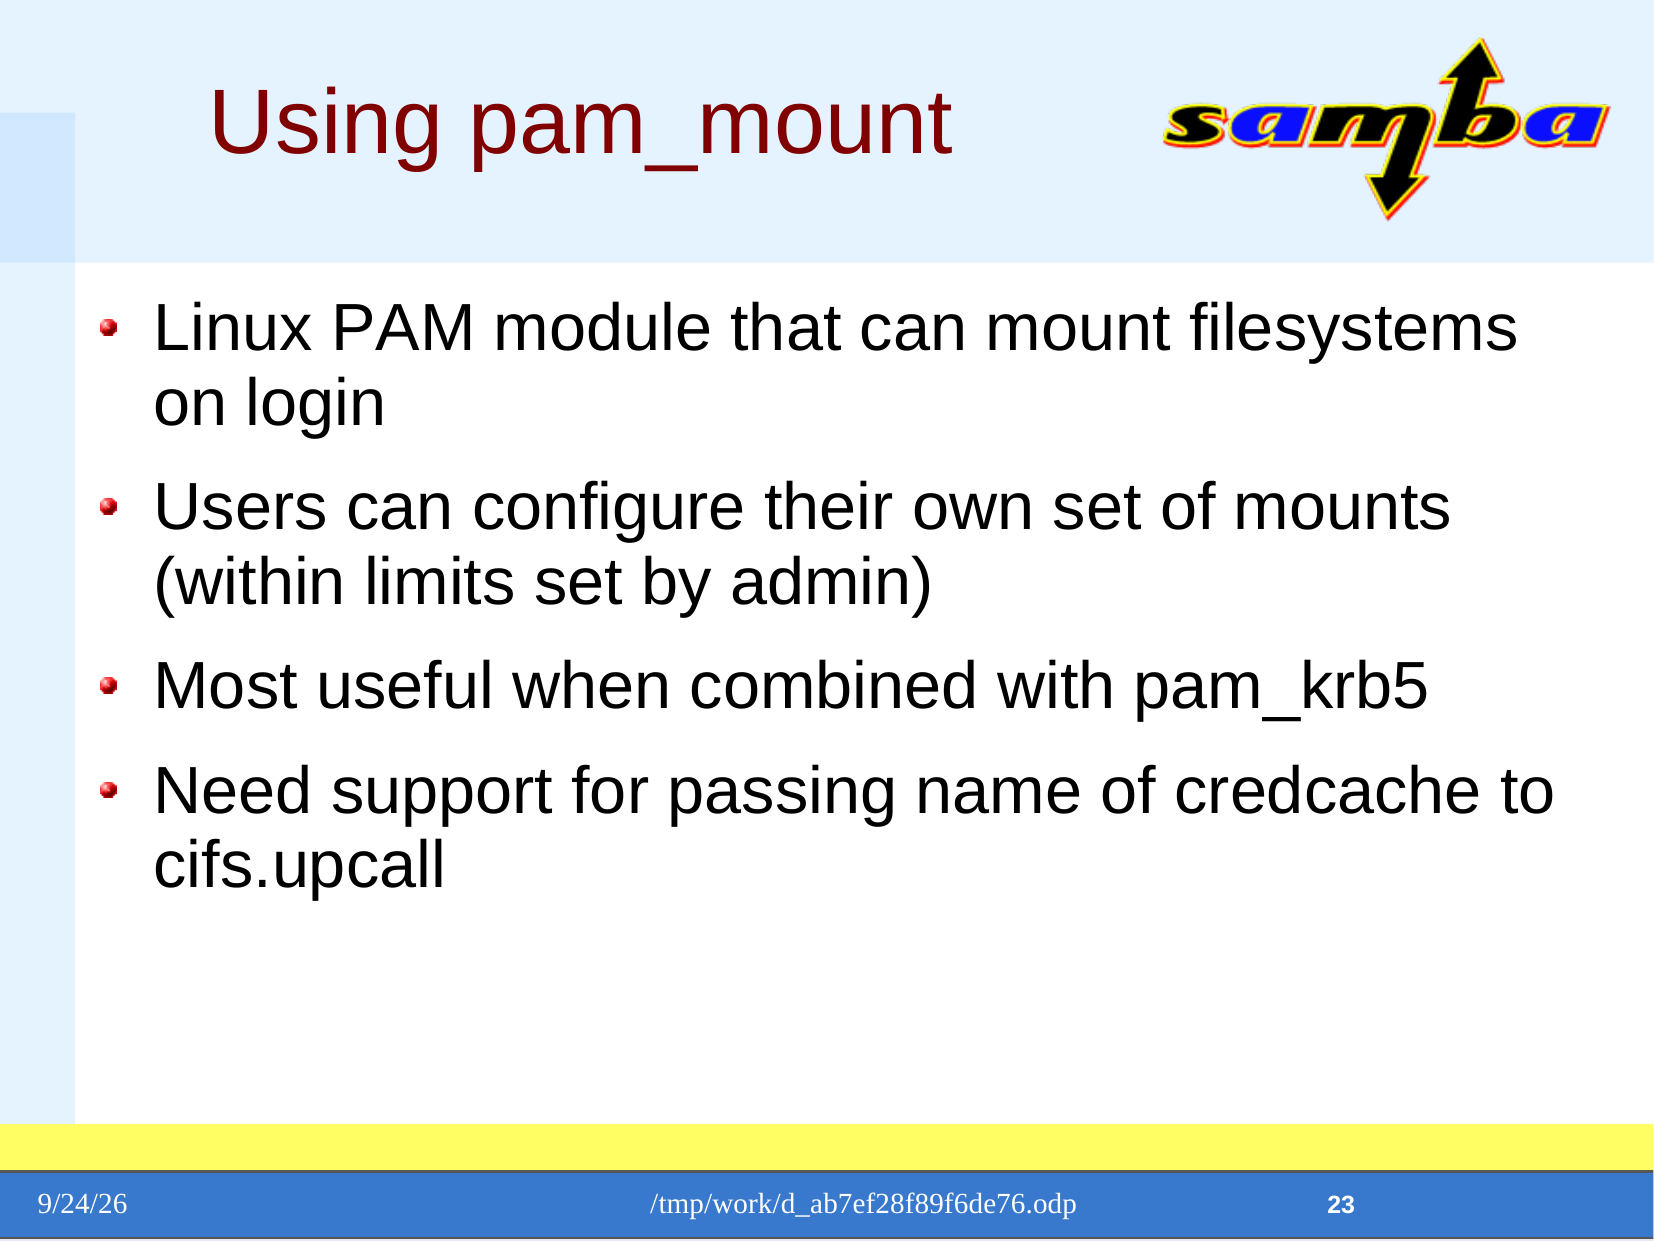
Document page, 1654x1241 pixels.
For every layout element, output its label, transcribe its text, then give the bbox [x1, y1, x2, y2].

list Linux PAM module that can mount filesystems on login Users can configure their own set of mounts (within limits set by admin) Most useful when combined with pam_krb5 Need support for passing name of credcache to cifs.upcall [82, 290, 1571, 1073]
picture [0, 1124, 1654, 1241]
title Using pam_mount [0, 7, 1163, 238]
picture [1163, 37, 1613, 225]
picture [793, 1227, 799, 1238]
